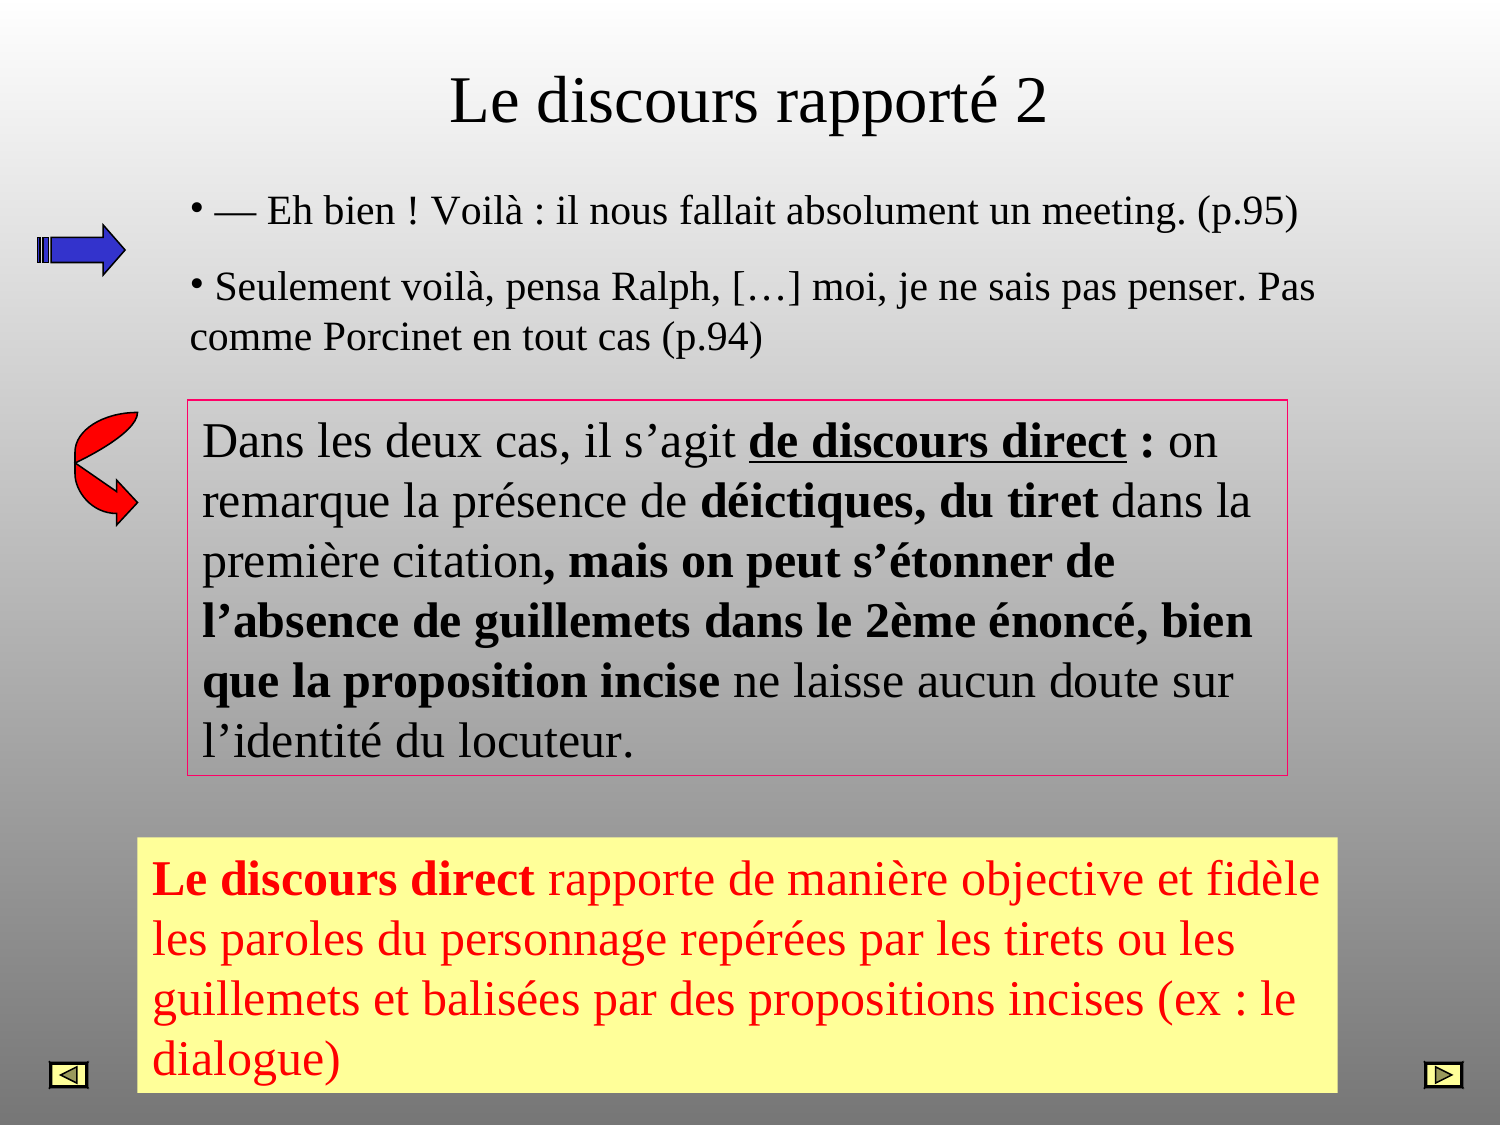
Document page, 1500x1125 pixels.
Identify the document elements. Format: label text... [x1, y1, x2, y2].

text_box [43, 237, 48, 262]
text_box [75, 412, 138, 526]
text_box [51, 1062, 88, 1088]
text_box [1426, 1062, 1463, 1088]
text_box [51, 224, 126, 276]
text_box Le discours direct rapporte de manière objective et fidèle les paroles du personnage repérées par les tirets ou les guillemets et balisées par des propositions incises (ex : le dialogue) [137, 837, 1338, 1093]
text_box Dans les deux cas, il s’agit de discours direct : on remarque la présence de déictiques, du tiret dans la première citation, mais on peut s’étonner de l’absence de guillemets dans le 2ème énoncé, bien que la proposition incise ne laisse aucun doute sur l’identité du locuteur. [187, 399, 1288, 776]
text_box — Eh bien ! Voilà : il nous fallait absolument un meeting. (p.95) Seulement voilà, pensa Ralph, […] moi, je ne sais pas penser. Pas comme Porcinet en tout cas (p.94) [174, 174, 1426, 367]
title Le discours rapporté 2 [212, 37, 1288, 163]
